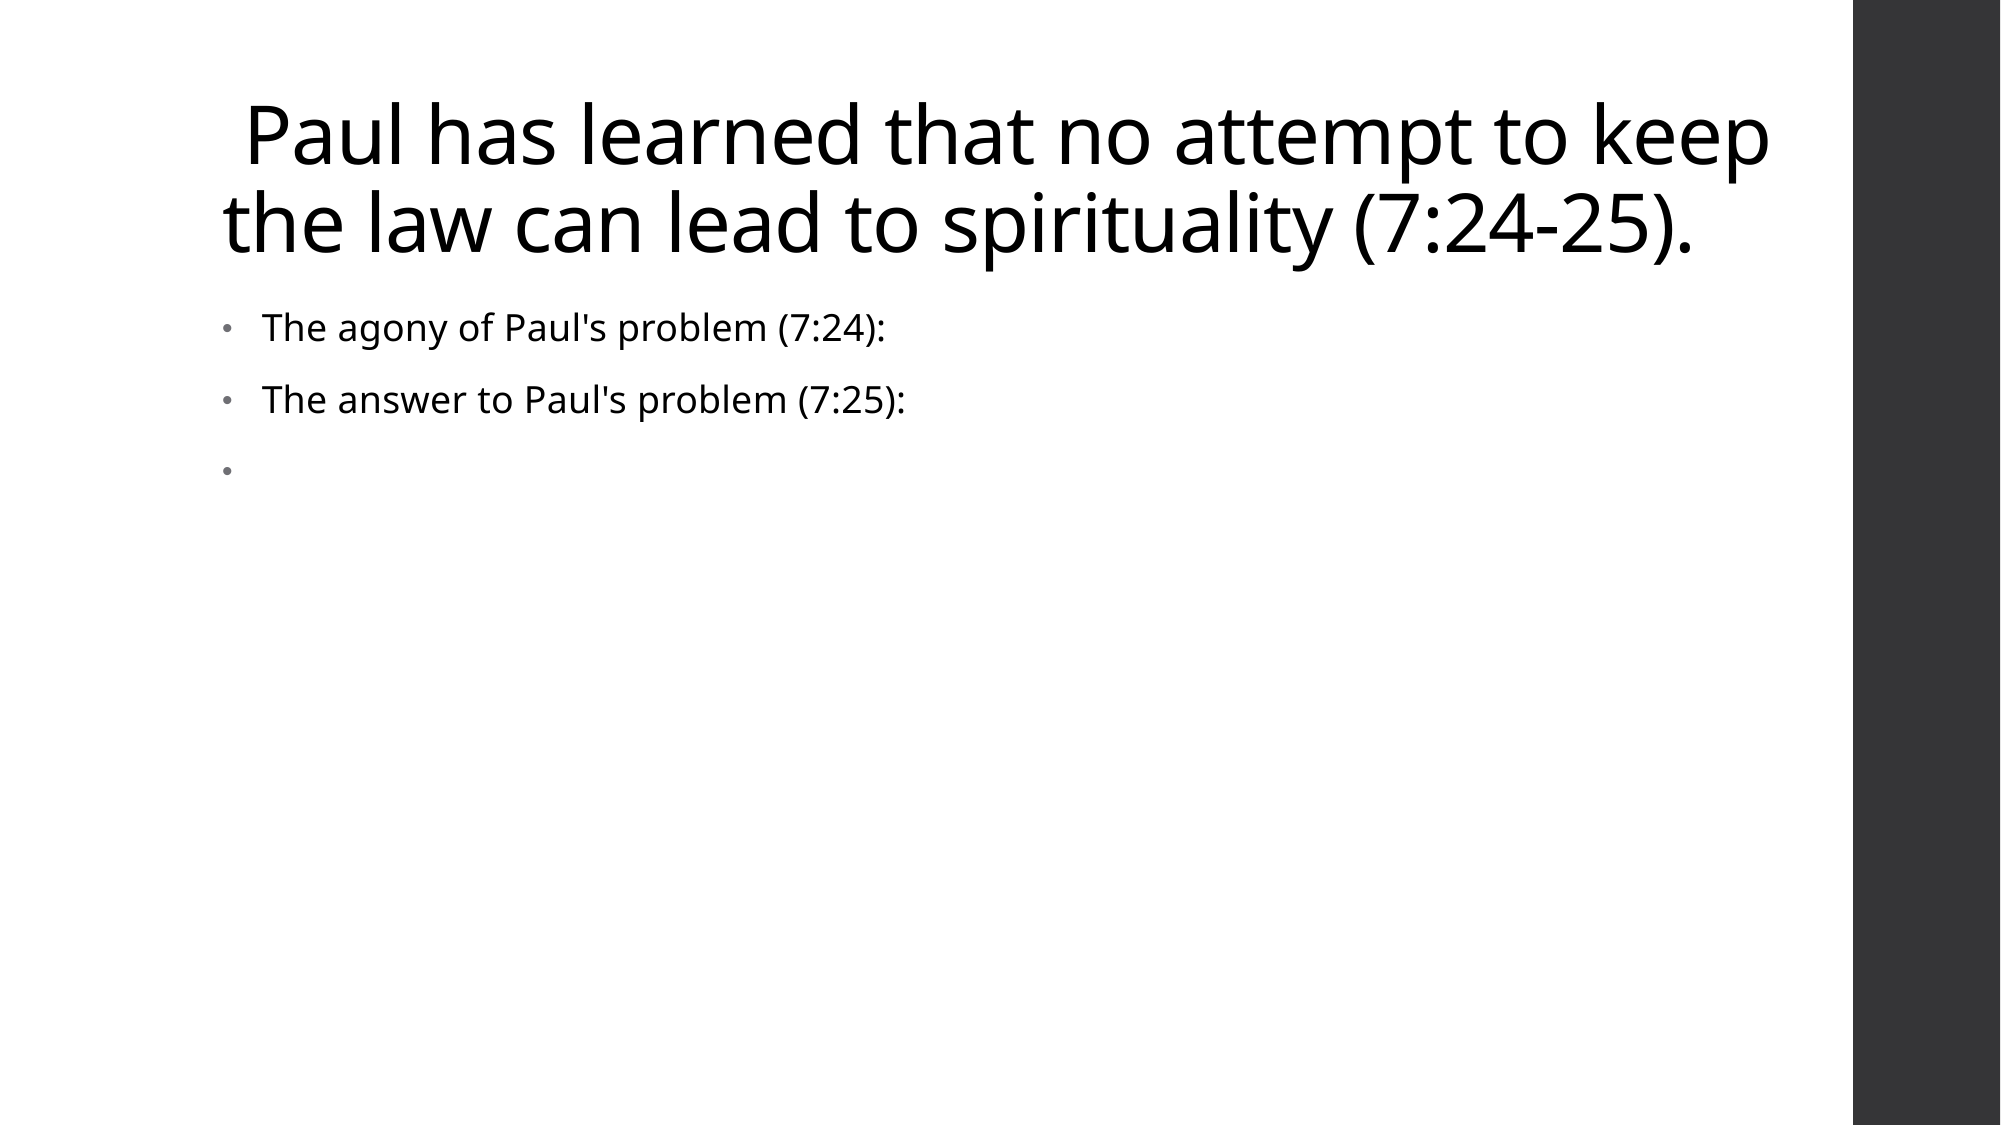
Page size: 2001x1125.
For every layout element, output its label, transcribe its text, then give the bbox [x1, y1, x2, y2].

title Paul has learned that no attempt to keep the law can lead to spirituality (7:24-25). [206, 60, 1797, 278]
list The agony of Paul's problem (7:24): The answer to Paul's problem (7:25): [206, 299, 1617, 1014]
